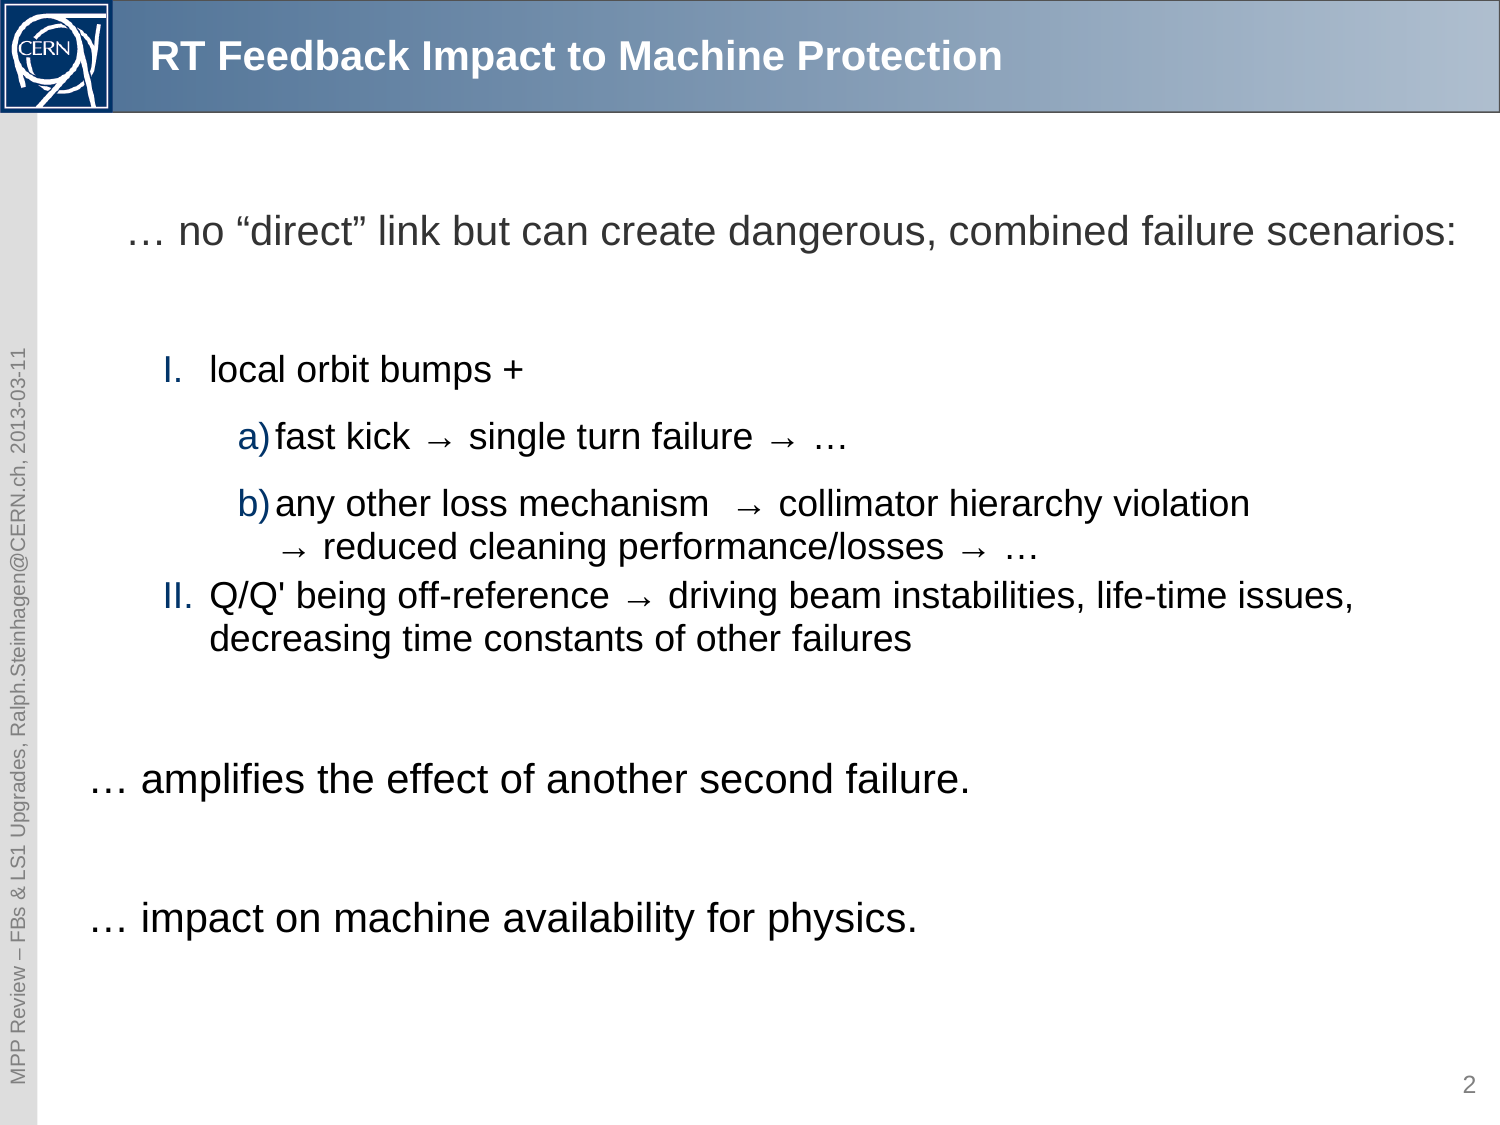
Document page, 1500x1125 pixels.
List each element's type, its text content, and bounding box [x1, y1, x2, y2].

title RT Feedback Impact to Machine Protection [150, 0, 1201, 113]
list … no “direct” link but can create dangerous, combined failure scenarios: local orbit bumps + fast kick → single turn failure → … any other loss mechanism → collimator hierarchy violation → reduced cleaning performance/losses → … Q/Q' being off-reference → driving beam instabilities, life-time issues, decreasing time constants of other failures … amplifies the effect of another second failure. … impact on machine availability for physics. [87, 137, 1461, 1030]
picture [0, 0, 113, 113]
